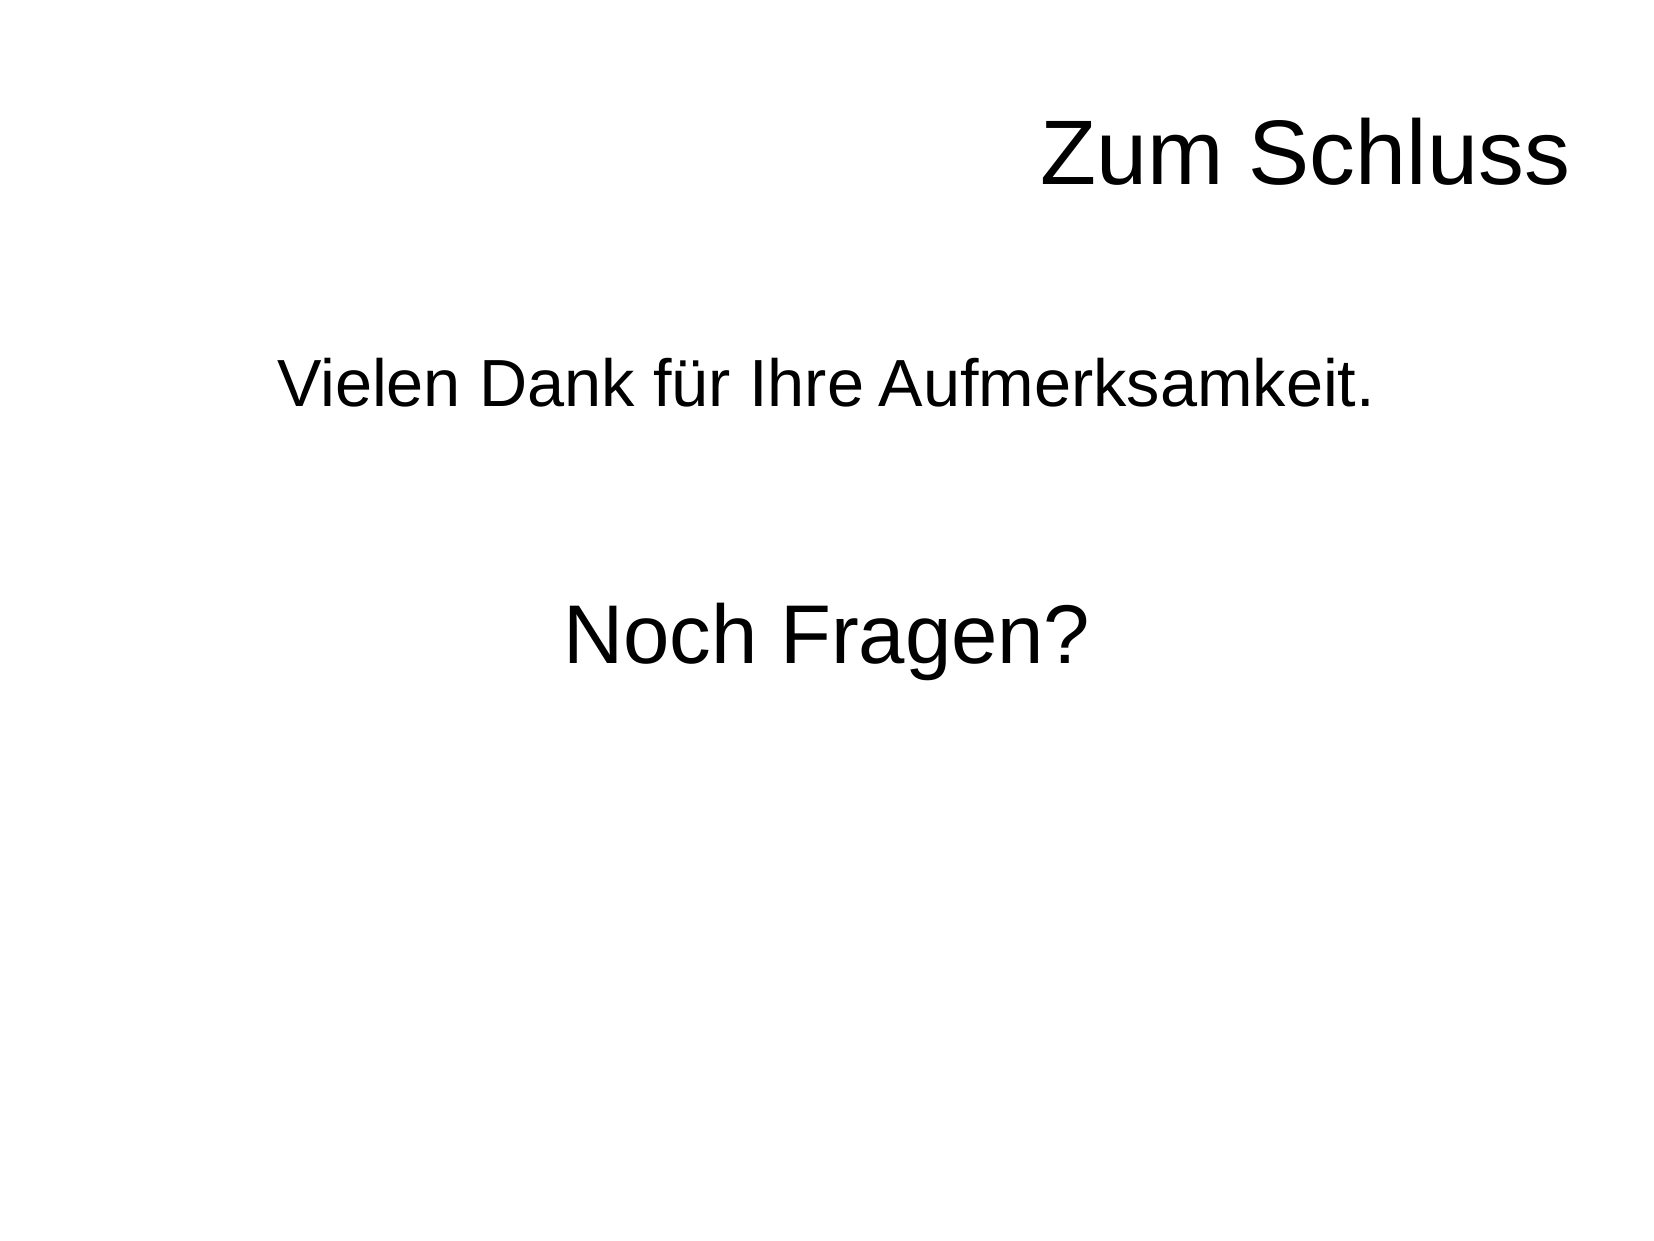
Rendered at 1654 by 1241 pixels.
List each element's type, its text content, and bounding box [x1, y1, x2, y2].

title Zum Schluss [82, 56, 1571, 250]
subtitle Vielen Dank für Ihre Aufmerksamkeit. Noch Fragen? [82, 268, 1571, 1131]
